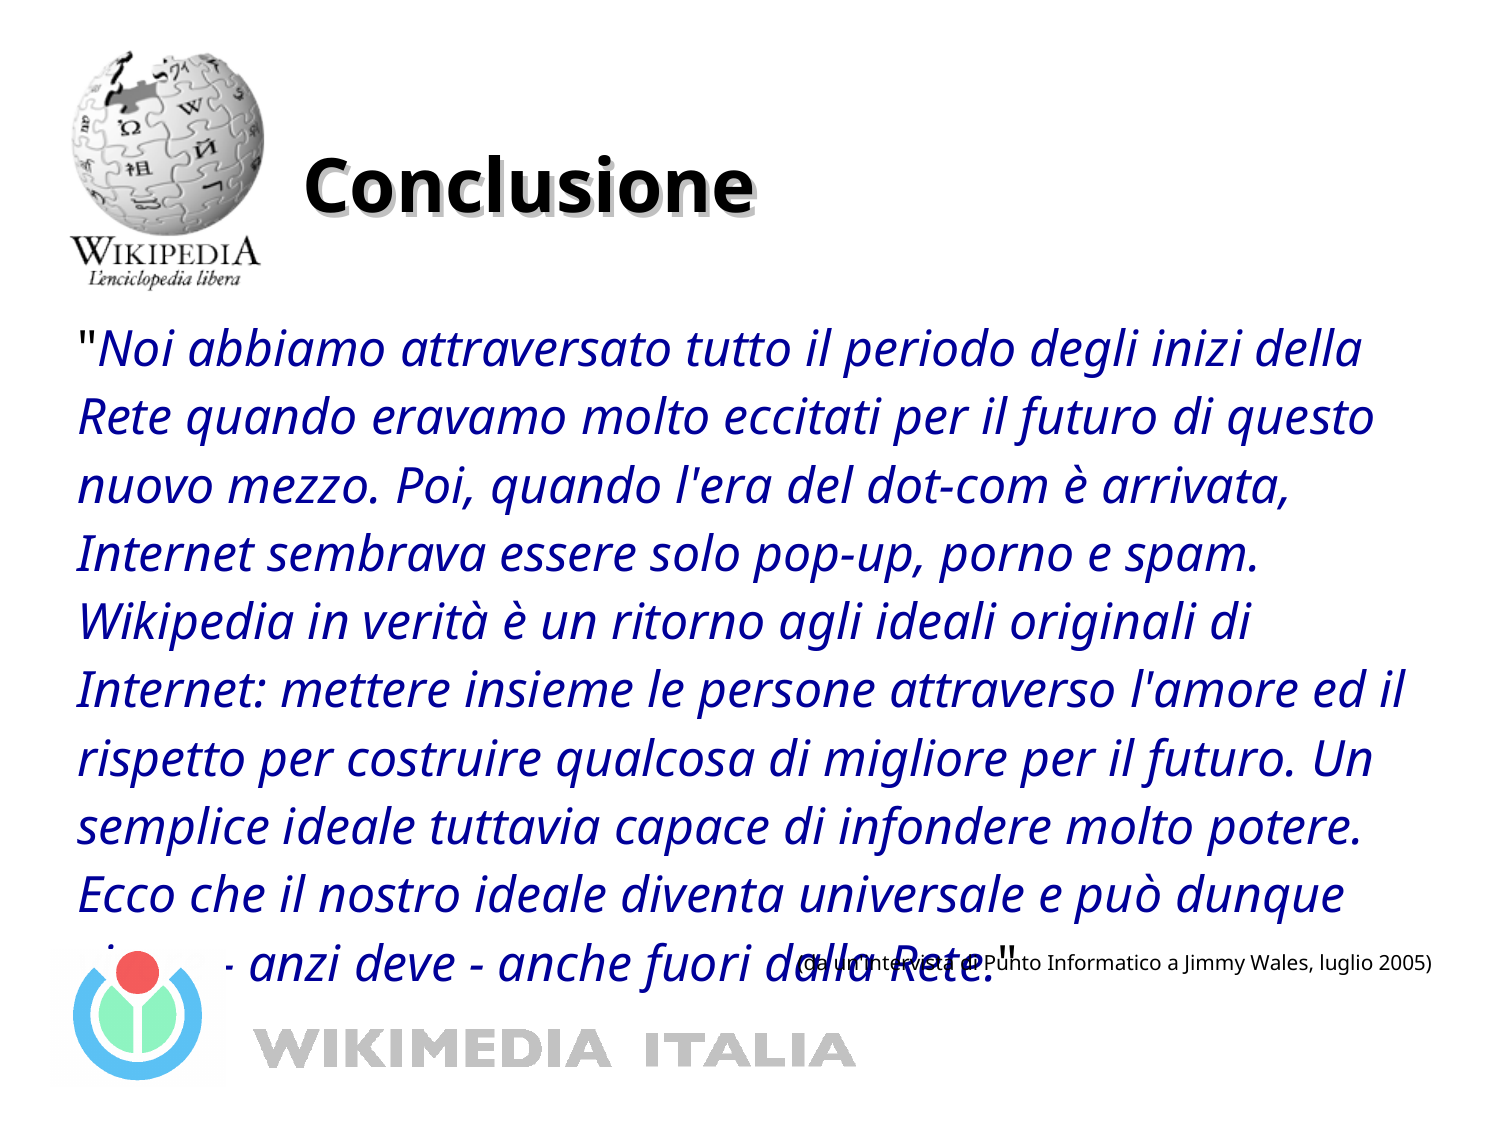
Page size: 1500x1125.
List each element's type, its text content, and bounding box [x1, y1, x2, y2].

chart [249, 1025, 618, 1073]
text_box Conclusione [287, 124, 1450, 243]
chart [637, 1025, 863, 1071]
text_box "Noi abbiamo attraversato tutto il periodo degli inizi della Rete quando eravamo molto eccitati per il futuro di questo nuovo mezzo. Poi, quando l'era del dot-com è arrivata, Internet sembrava essere solo pop-up, porno e spam. Wikipedia in verità è un ritorno agli ideali originali di Internet: mettere insieme le persone attraverso l'amore ed il rispetto per costruire qualcosa di migliore per il futuro. Un semplice ideale tuttavia capace di infondere molto potere. Ecco che il nostro ideale diventa universale e può dunque vivere - anzi deve - anche fuori dalla Rete." [62, 305, 1438, 1004]
chart [62, 50, 274, 293]
chart [50, 950, 226, 1087]
text_box (da un'intervista di Punto Informatico a Jimmy Wales, luglio 2005) [773, 940, 1447, 985]
